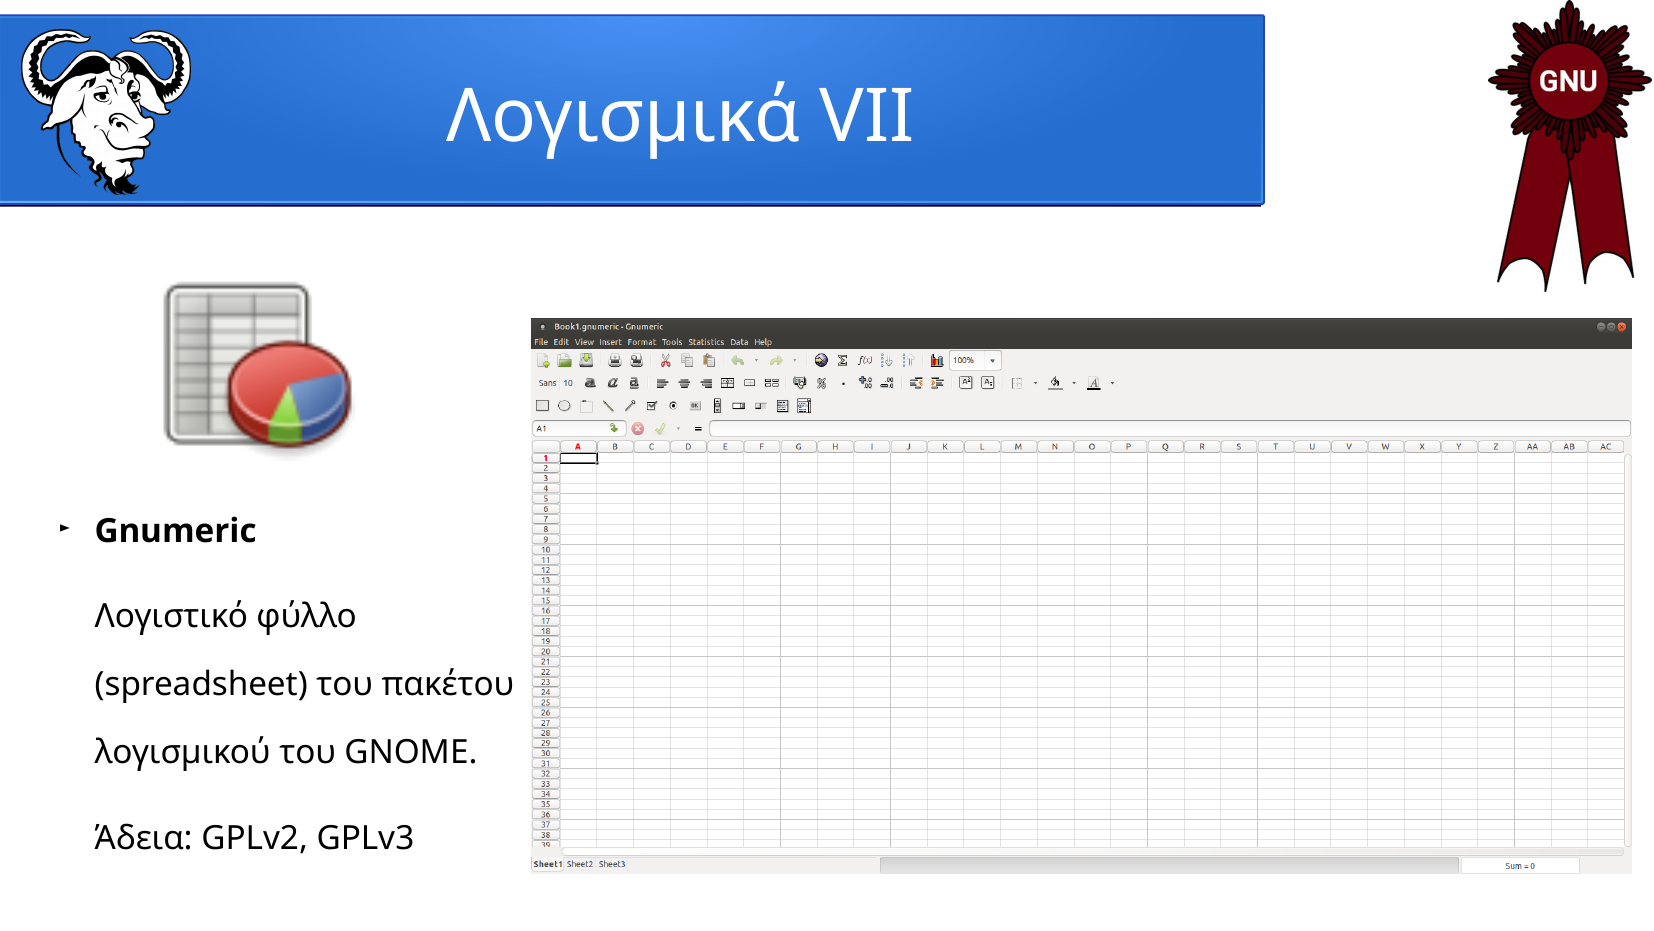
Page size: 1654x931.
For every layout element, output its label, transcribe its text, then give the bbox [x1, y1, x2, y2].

picture [159, 265, 355, 461]
picture [1488, 0, 1652, 292]
picture [21, 29, 191, 195]
text_box Gnumeric Λογιστικό φύλλο (spreadsheet) του πακέτου λογισμικού του GNOME. Άδεια: GPLv2, GPLv3 [59, 484, 556, 931]
picture [531, 318, 1632, 875]
title Λογισμικά VII [146, 28, 1235, 196]
